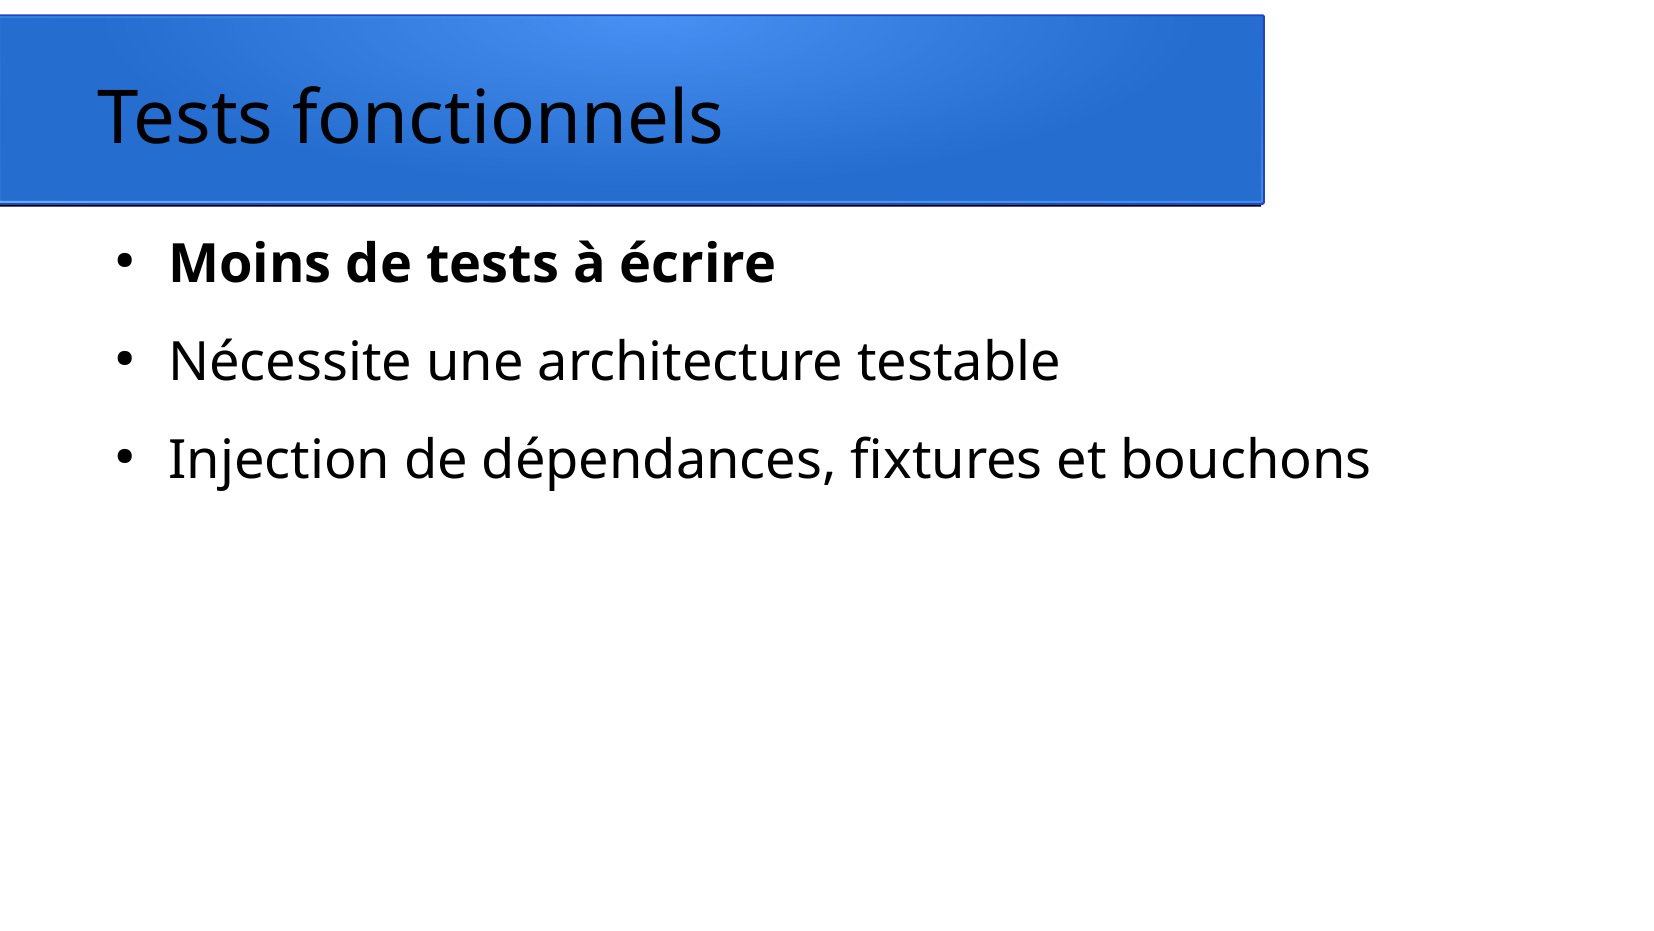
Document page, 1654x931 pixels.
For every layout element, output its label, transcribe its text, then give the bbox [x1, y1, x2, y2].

title Tests fonctionnels [82, 37, 1571, 193]
list Moins de tests à écrire Nécessite une architecture testable Injection de dépendances, fixtures et bouchons [82, 216, 1571, 719]
